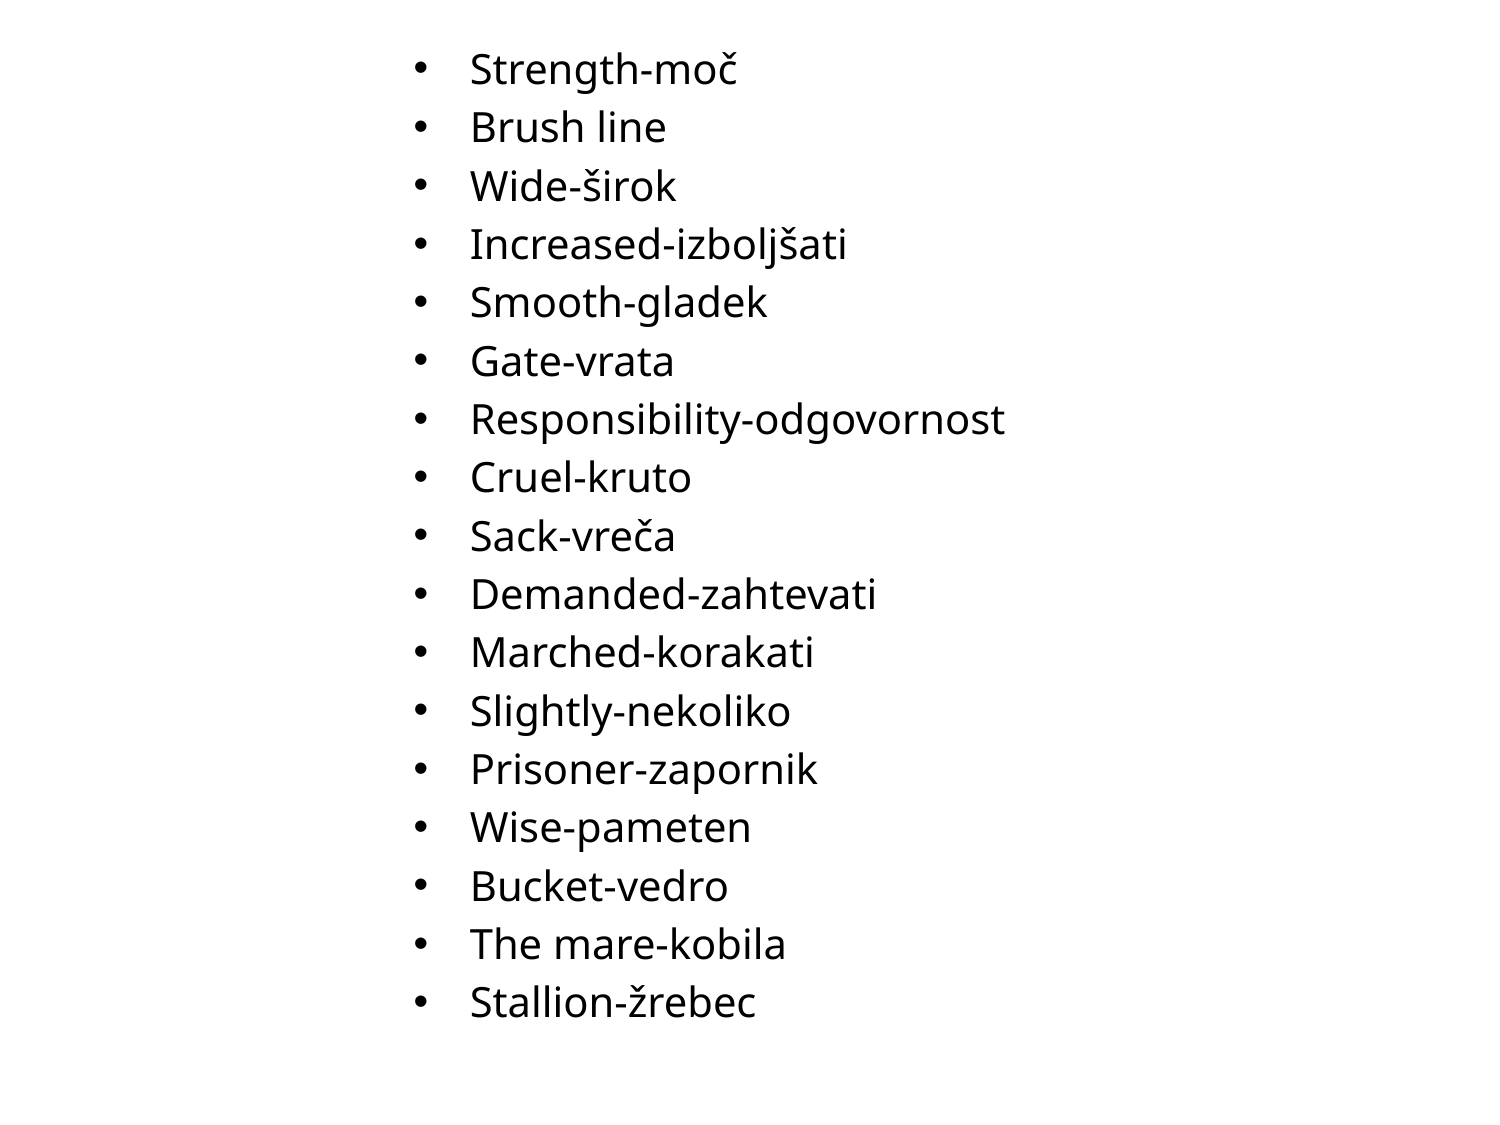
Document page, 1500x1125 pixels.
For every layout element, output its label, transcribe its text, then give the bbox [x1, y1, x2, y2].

list Strength-moč Brush line Wide-širok Increased-izboljšati Smooth-gladek Gate-vrata Responsibility-odgovornost Cruel-kruto Sack-vreča Demanded-zahtevati Marched-korakati Slightly-nekoliko Prisoner-zapornik Wise-pameten Bucket-vedro The mare-kobila Stallion-žrebec [398, 35, 1079, 1125]
